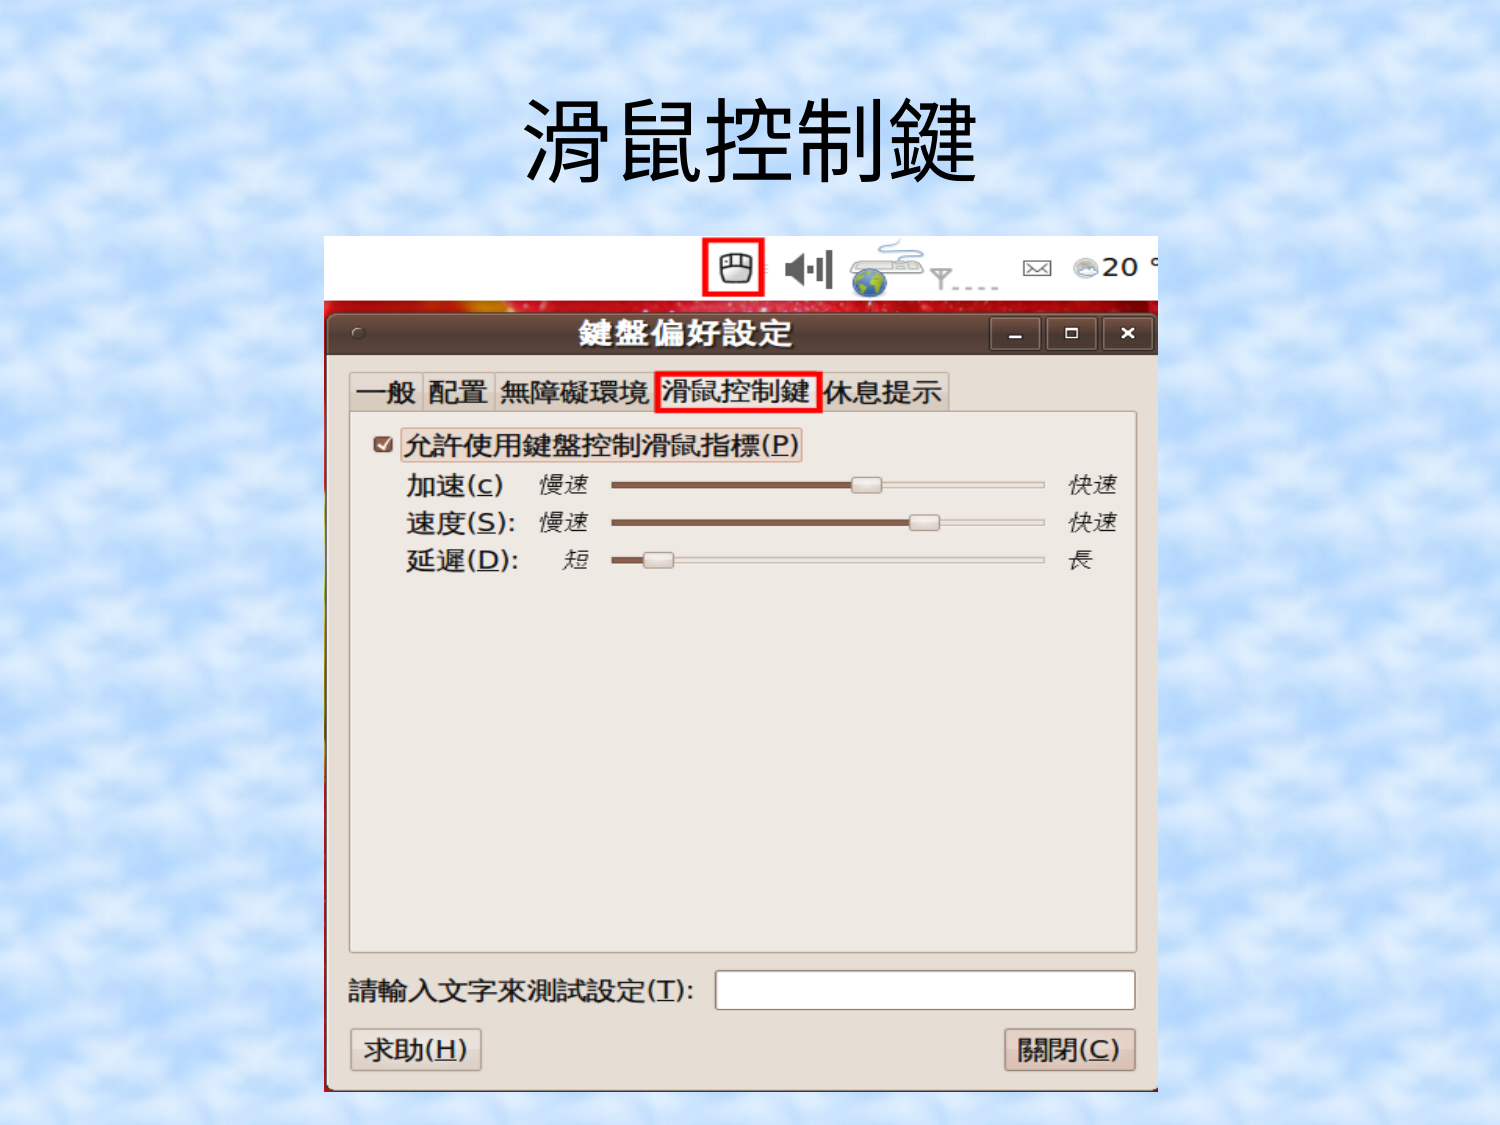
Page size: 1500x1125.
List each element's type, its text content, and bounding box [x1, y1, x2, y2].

title 滑鼠控制鍵 [75, 20, 1425, 257]
picture [0, 0, 1500, 1125]
